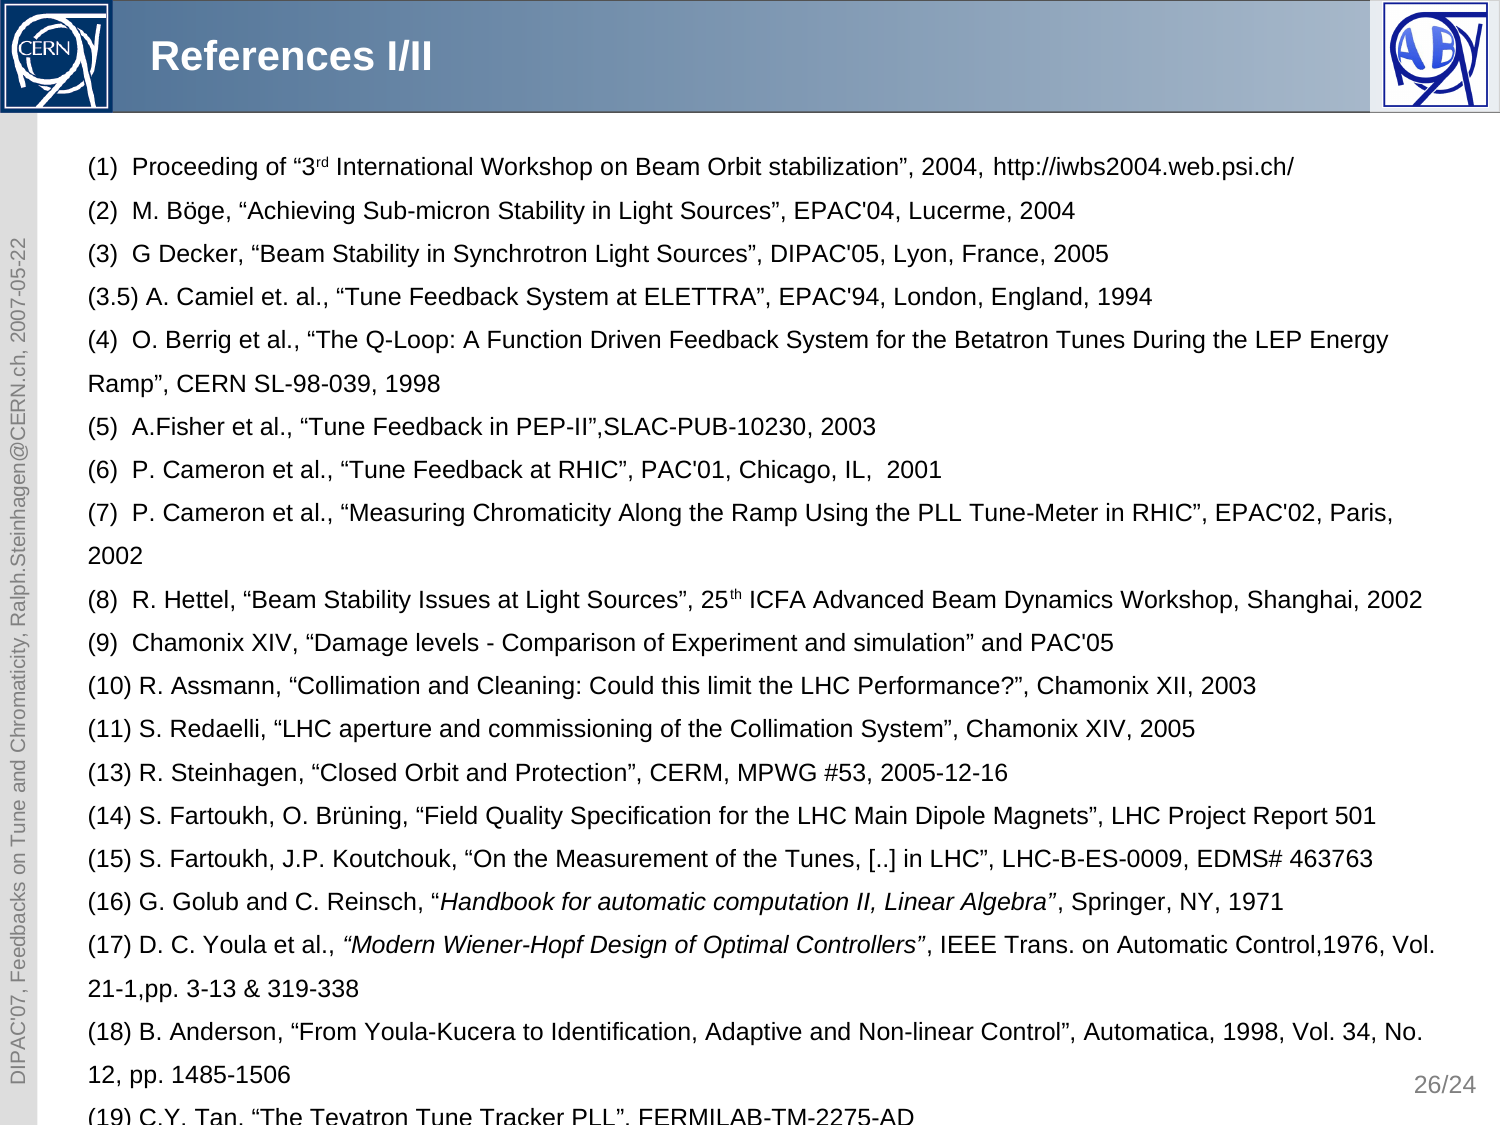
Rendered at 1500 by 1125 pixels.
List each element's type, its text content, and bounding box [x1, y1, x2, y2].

list (1) Proceeding of “3rd International Workshop on Beam Orbit stabilization”, 2004, http://iwbs2004.web.psi.ch/ (2) M. Böge, “Achieving Sub-micron Stability in Light Sources”, EPAC'04, Lucerme, 2004 (3) G Decker, “Beam Stability in Synchrotron Light Sources”, DIPAC'05, Lyon, France, 2005 (3.5) A. Camiel et. al., “Tune Feedback System at ELETTRA”, EPAC'94, London, England, 1994 (4) O. Berrig et al., “The Q-Loop: A Function Driven Feedback System for the Betatron Tunes During the LEP Energy Ramp”, CERN SL-98-039, 1998 (5) A.Fisher et al., “Tune Feedback in PEP-II”,SLAC-PUB-10230, 2003 (6) P. Cameron et al., “Tune Feedback at RHIC”, PAC'01, Chicago, IL, 2001 (7) P. Cameron et al., “Measuring Chromaticity Along the Ramp Using the PLL Tune-Meter in RHIC”, EPAC'02, Paris, 2002 (8) R. Hettel, “Beam Stability Issues at Light Sources”, 25th ICFA Advanced Beam Dynamics Workshop, Shanghai, 2002 (9) Chamonix XIV, “Damage levels - Comparison of Experiment and simulation” and PAC'05 (10) R. Assmann, “Collimation and Cleaning: Could this limit the LHC Performance?”, Chamonix XII, 2003 (11) S. Redaelli, “LHC aperture and commissioning of the Collimation System”, Chamonix XIV, 2005 (13) R. Steinhagen, “Closed Orbit and Protection”, CERM, MPWG #53, 2005-12-16 (14) S. Fartoukh, O. Brüning, “Field Quality Specification for the LHC Main Dipole Magnets”, LHC Project Report 501 (15) S. Fartoukh, J.P. Koutchouk, “On the Measurement of the Tunes, [..] in LHC”, LHC-B-ES-0009, EDMS# 463763 (16) G. Golub and C. Reinsch, “Handbook for automatic computation II, Linear Algebra”, Springer, NY, 1971 (17) D. C. Youla et al., “Modern Wiener-Hopf Design of Optimal Controllers”, IEEE Trans. on Automatic Control,1976, Vol. 21-1,pp. 3-13 & 319-338 (18) B. Anderson, “From Youla-Kucera to Identification, Adaptive and Non-linear Control”, Automatica, 1998, Vol. 34, No. 12, pp. 1485-1506 (19) C.Y. Tan, “The Tevatron Tune Tracker PLL”, FERMILAB-TM-2275-AD [87, 137, 1438, 1090]
picture [0, 0, 113, 113]
picture [1382, 1, 1489, 108]
title References I/II [150, 7, 1201, 106]
